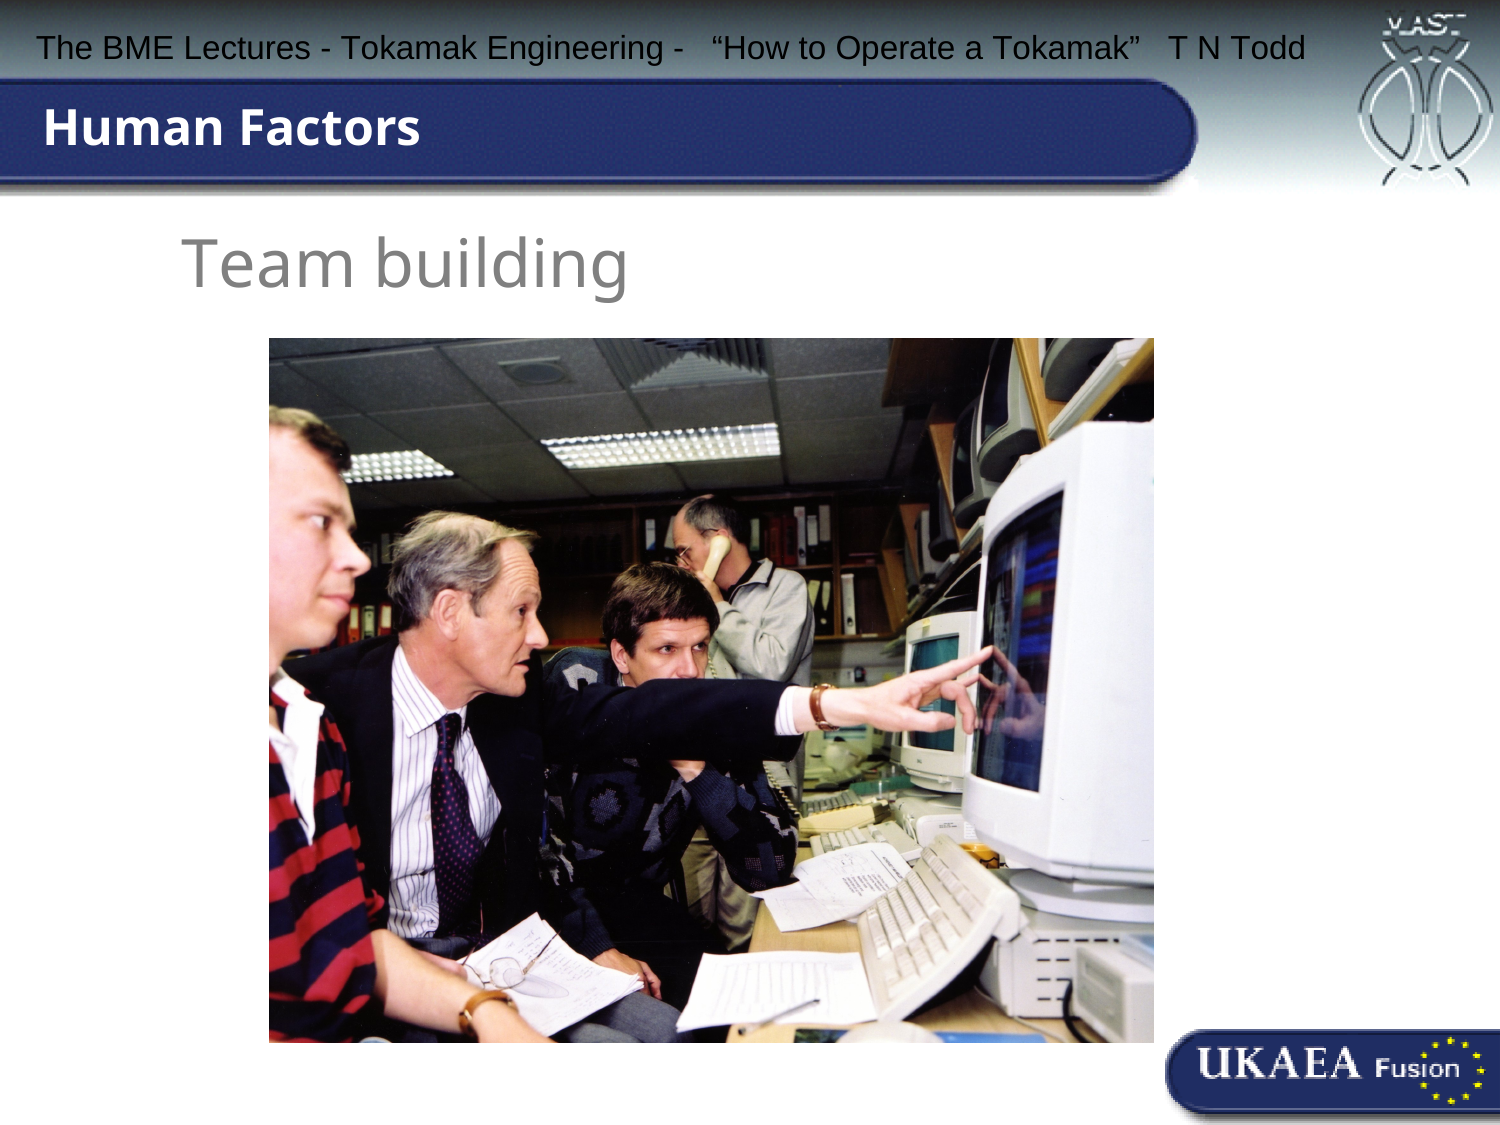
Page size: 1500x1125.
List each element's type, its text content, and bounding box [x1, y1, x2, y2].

text_box Team building [167, 212, 647, 309]
text_box The BME Lectures - Tokamak Engineering - “How to Operate a Tokamak” T N Todd [0, 18, 1323, 60]
picture [0, 0, 1500, 202]
text_box Human Factors [27, 88, 437, 164]
picture [1165, 1029, 1500, 1125]
picture [269, 338, 1154, 1043]
